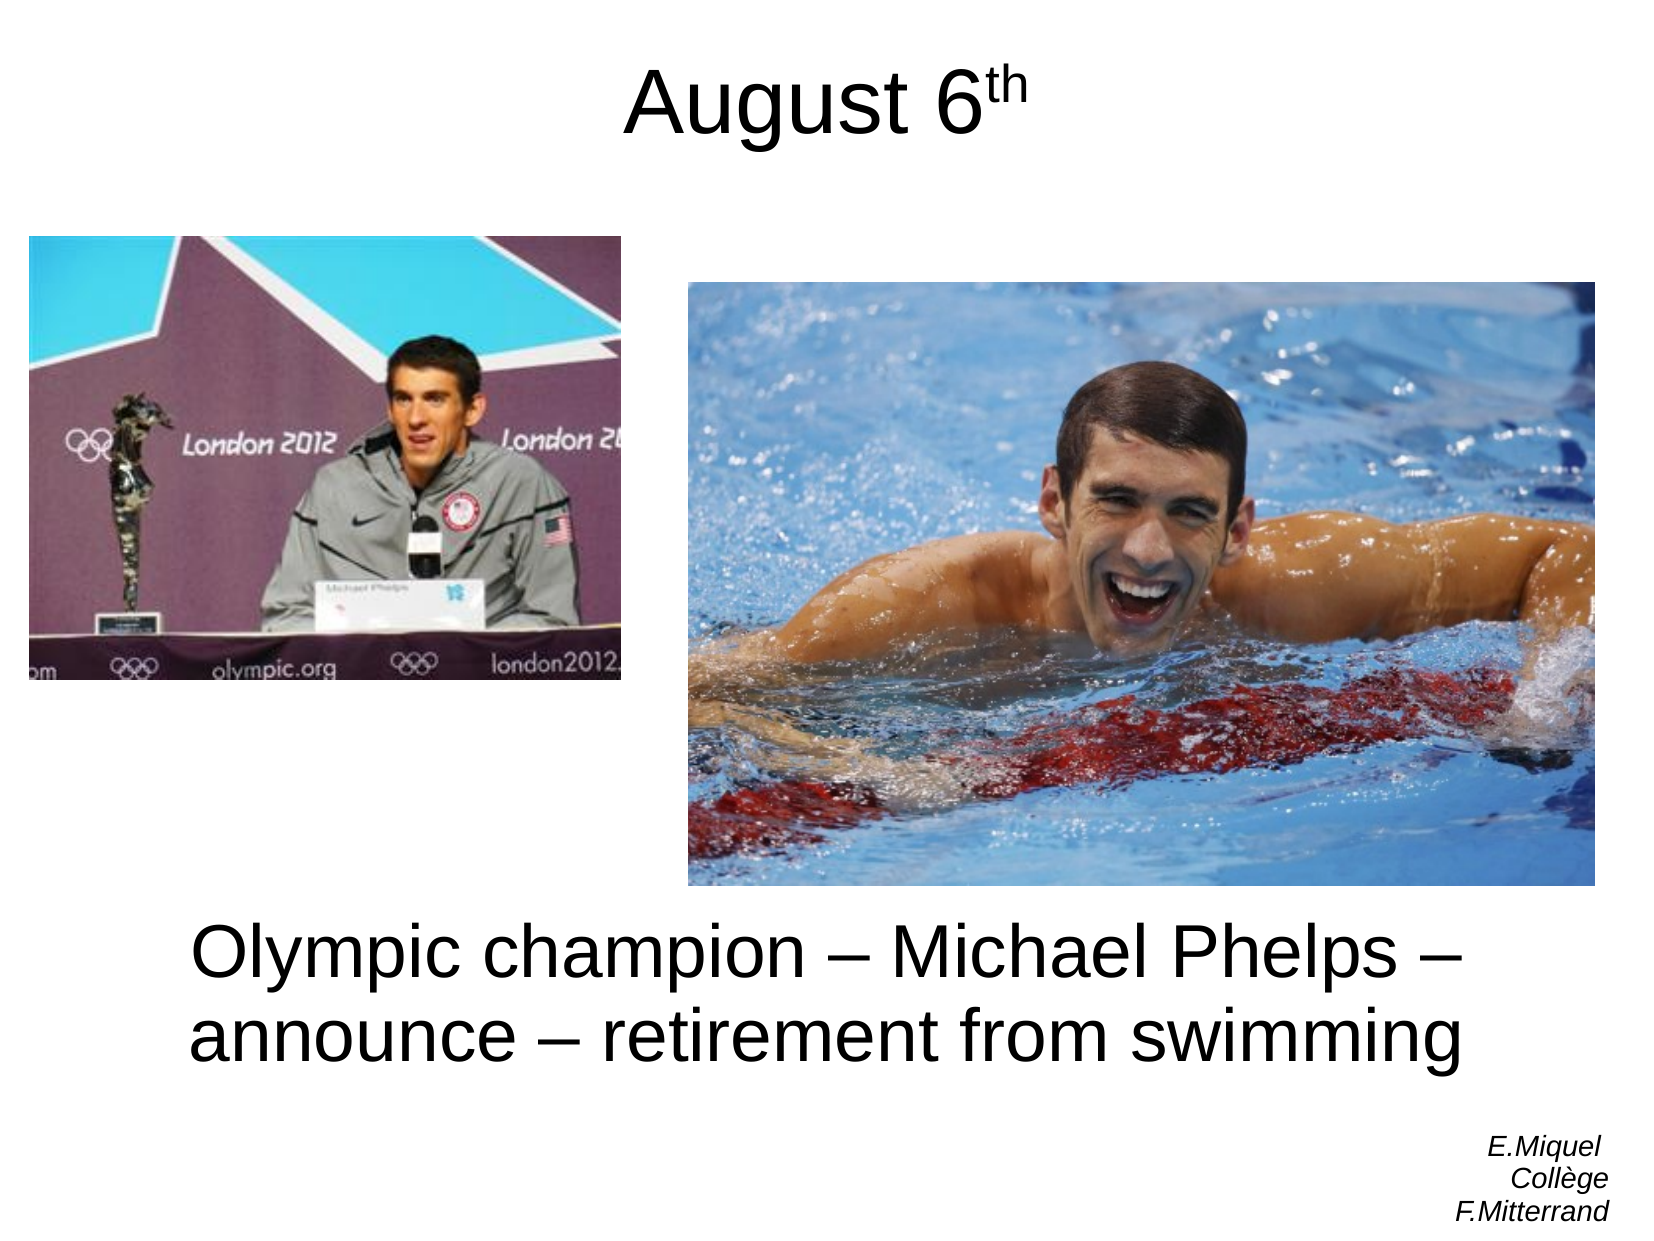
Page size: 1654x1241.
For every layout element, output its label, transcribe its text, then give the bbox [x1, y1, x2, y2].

subtitle Olympic champion – Michael Phelps – announce – retirement from swimming [82, 297, 1571, 1102]
picture [688, 282, 1595, 886]
title August 6th [82, 48, 1571, 258]
text_box E.Miquel Collège F.Mitterrand [1333, 1122, 1625, 1203]
picture [29, 236, 621, 680]
